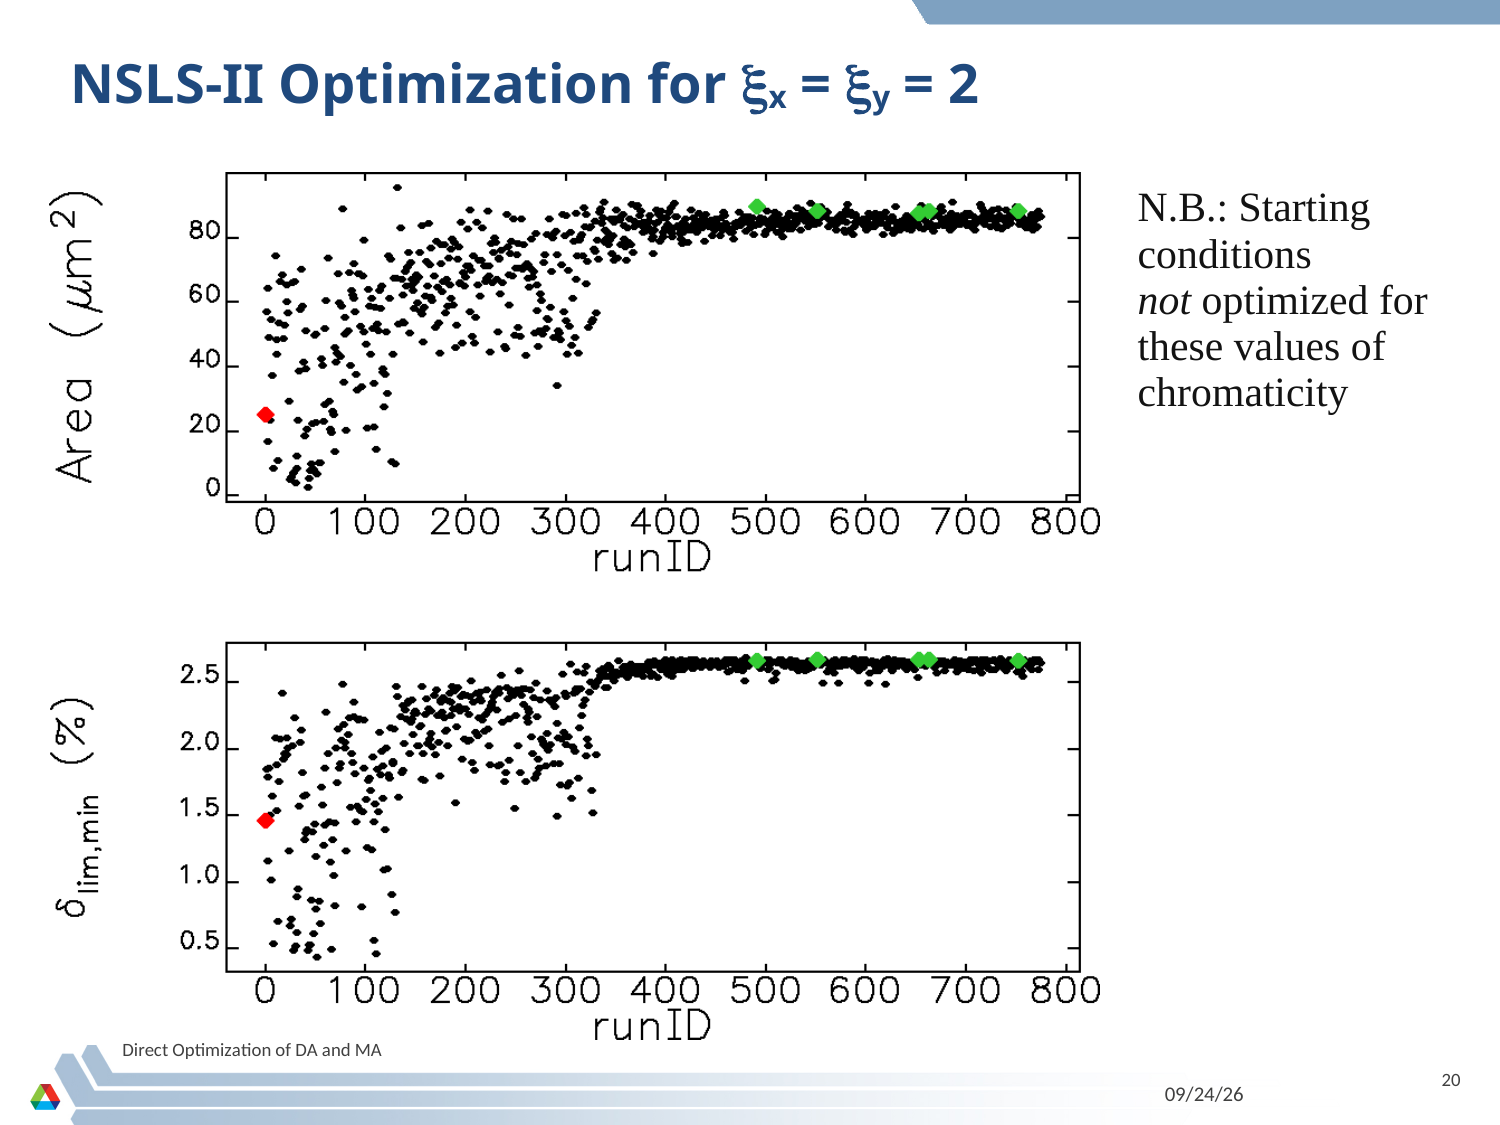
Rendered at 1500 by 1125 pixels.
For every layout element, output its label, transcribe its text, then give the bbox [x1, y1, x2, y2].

picture [0, 0, 1500, 26]
title NSLS-II Optimization for x = y = 2 [55, 32, 1361, 133]
text_box N.B.: Starting conditions not optimized for these values of chromaticity [1122, 177, 1461, 424]
picture [0, 172, 1500, 1125]
